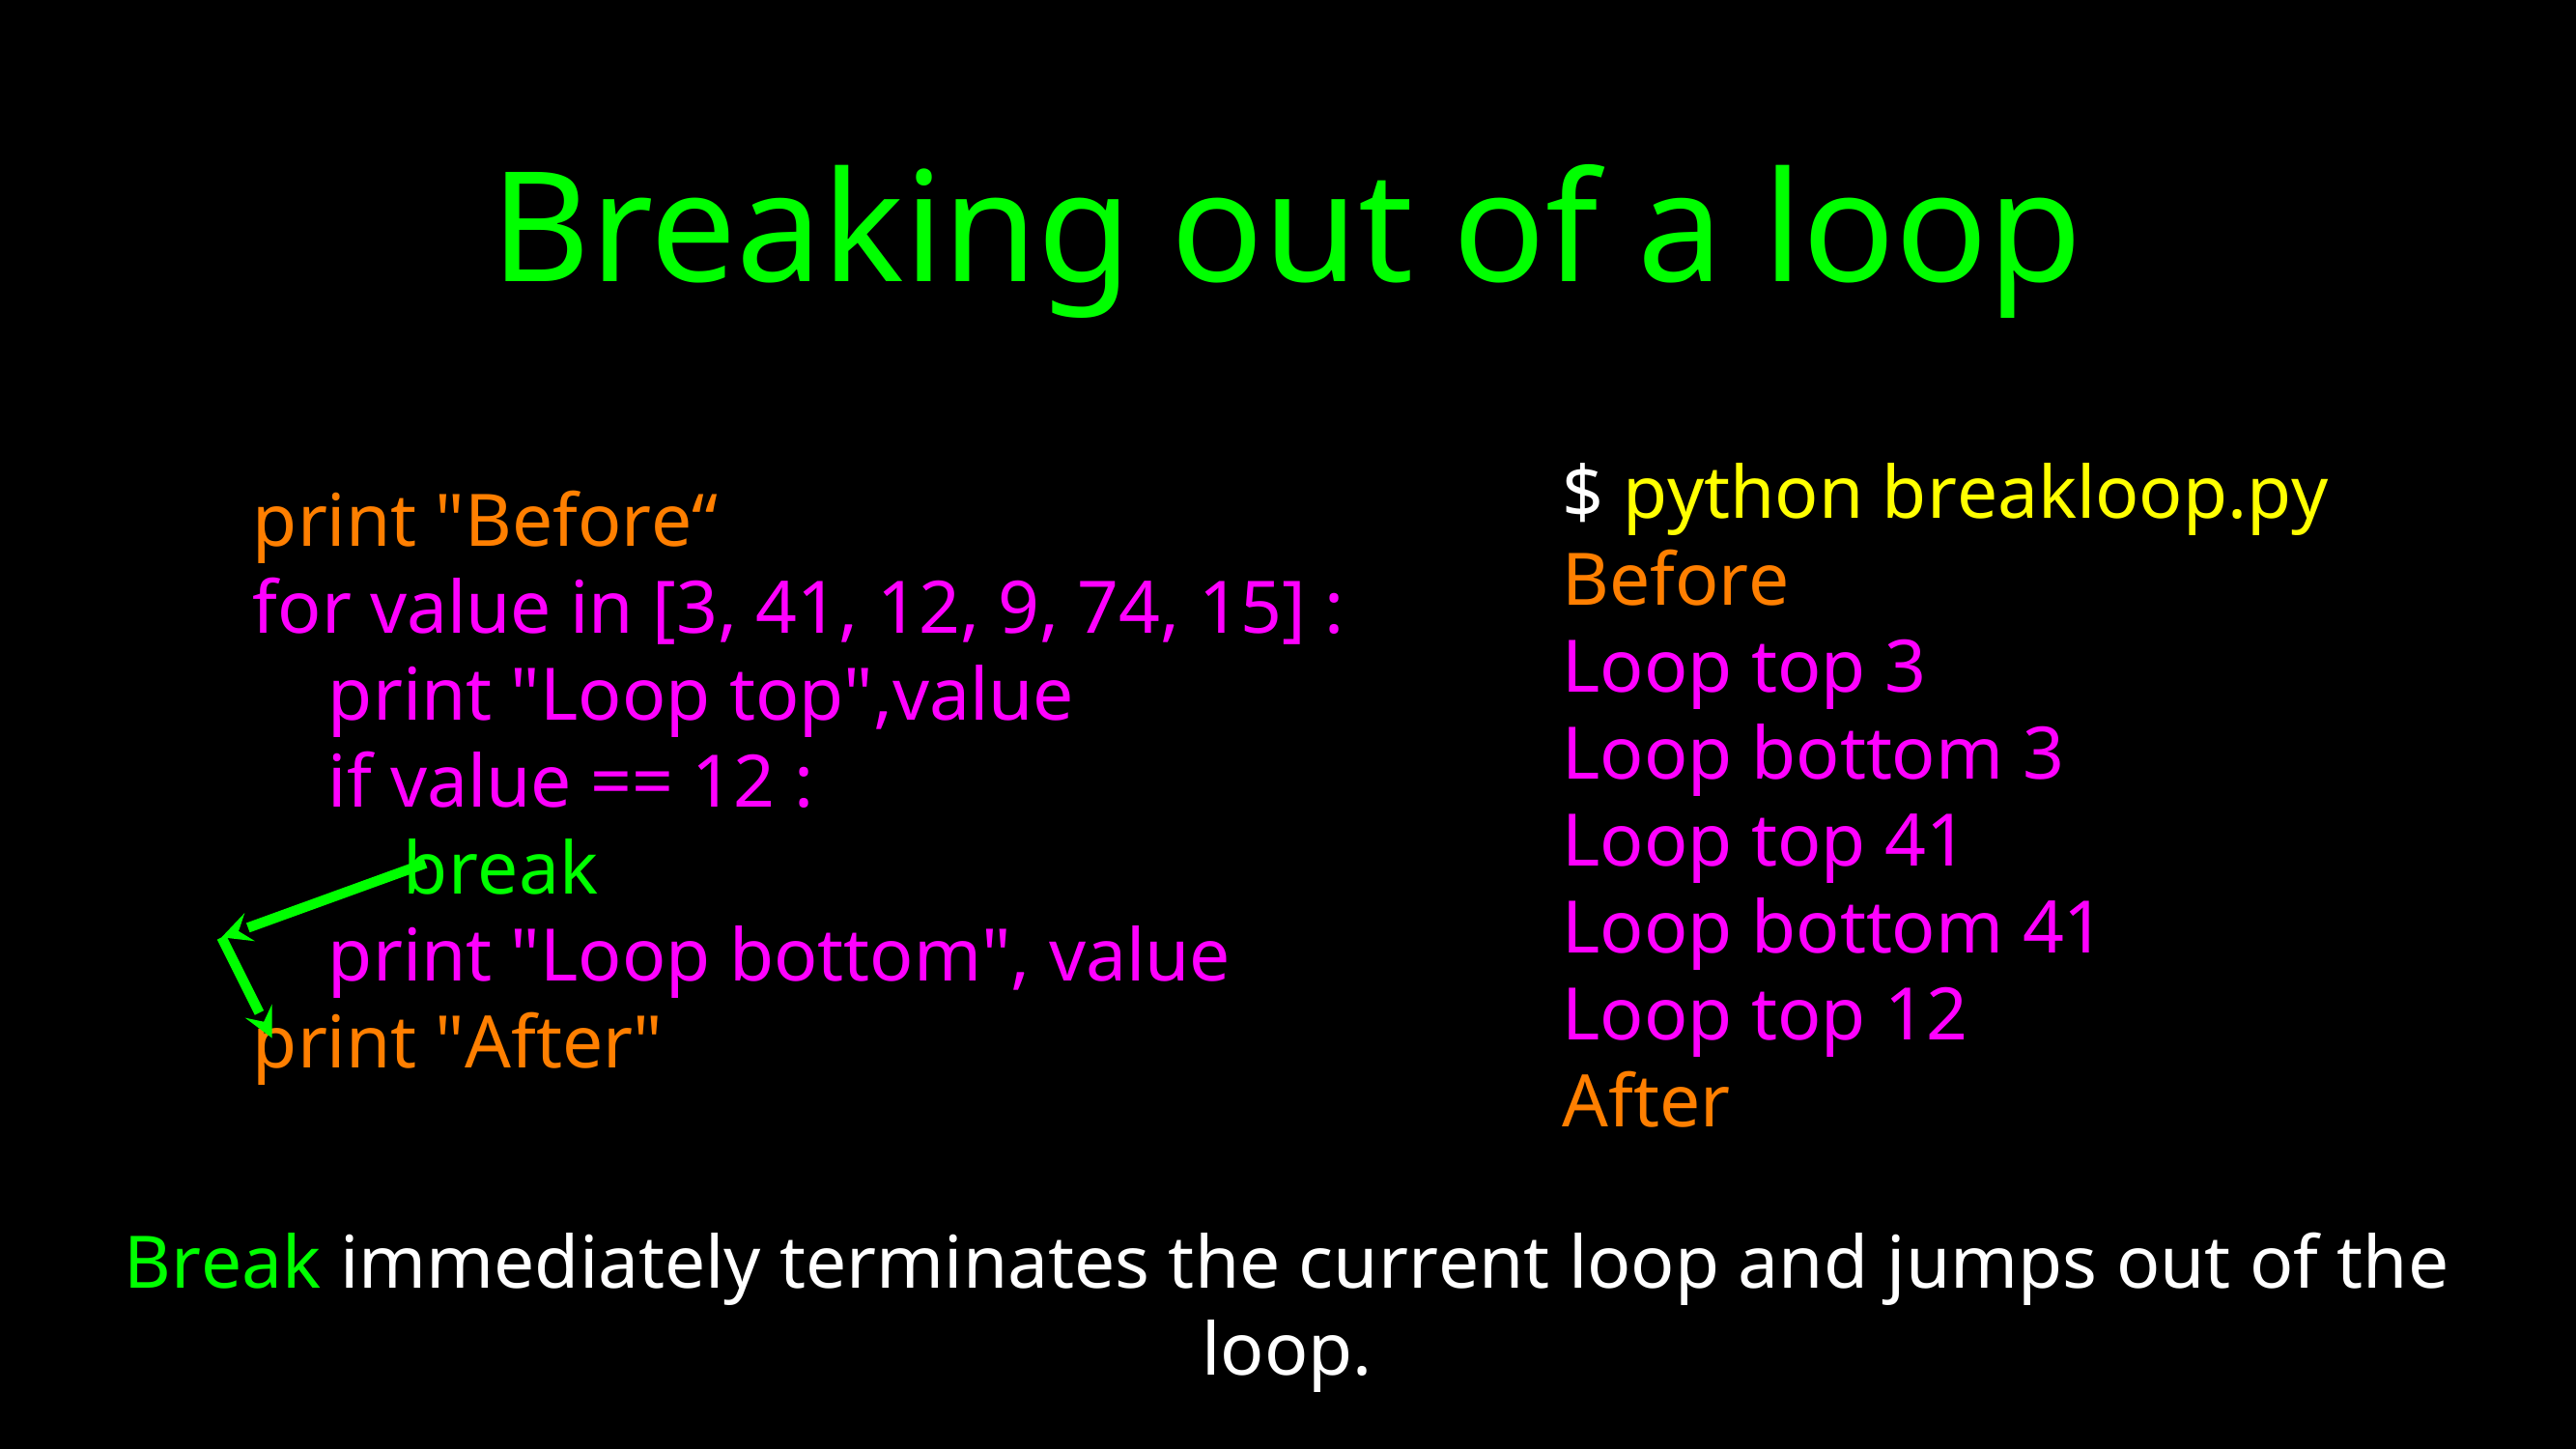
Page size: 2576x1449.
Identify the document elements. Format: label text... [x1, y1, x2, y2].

text_box print "Before“ for value in [3, 41, 12, 9, 74, 15] : print "Loop top",value if value == 12 : break print "Loop bottom", value print "After" [252, 473, 1345, 1083]
text_box $ python breakloop.py Before Loop top 3 Loop bottom 3 Loop top 41 Loop bottom 41 Loop top 12 After [1562, 445, 2330, 1142]
title Breaking out of a loop [183, 38, 2392, 403]
text_box Break immediately terminates the current loop and jumps out of the loop. [33, 1253, 2541, 1352]
